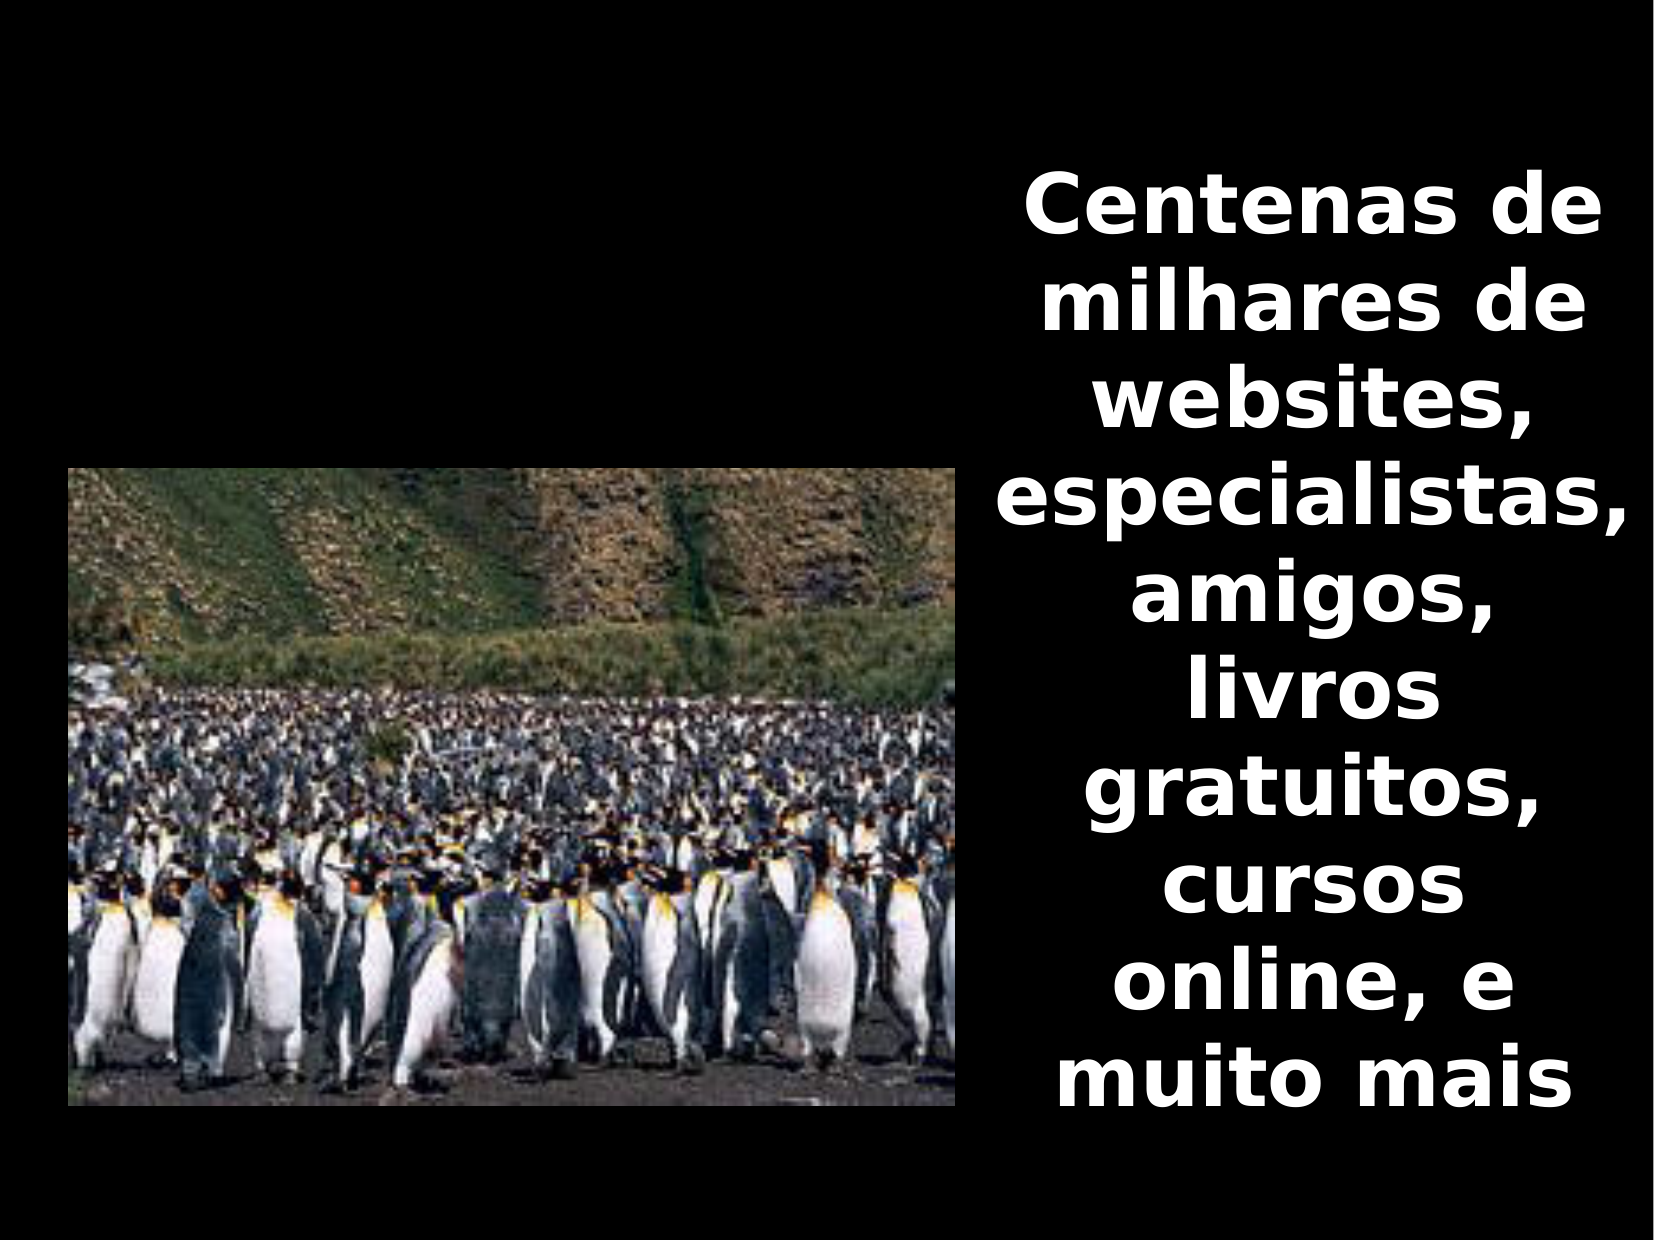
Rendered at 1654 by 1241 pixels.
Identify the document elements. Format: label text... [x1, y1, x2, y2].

picture [68, 468, 955, 1106]
title Centenas de milhares de websites, especialistas, amigos, livros gratuitos, cursos online, e muito mais [991, 110, 1637, 1172]
